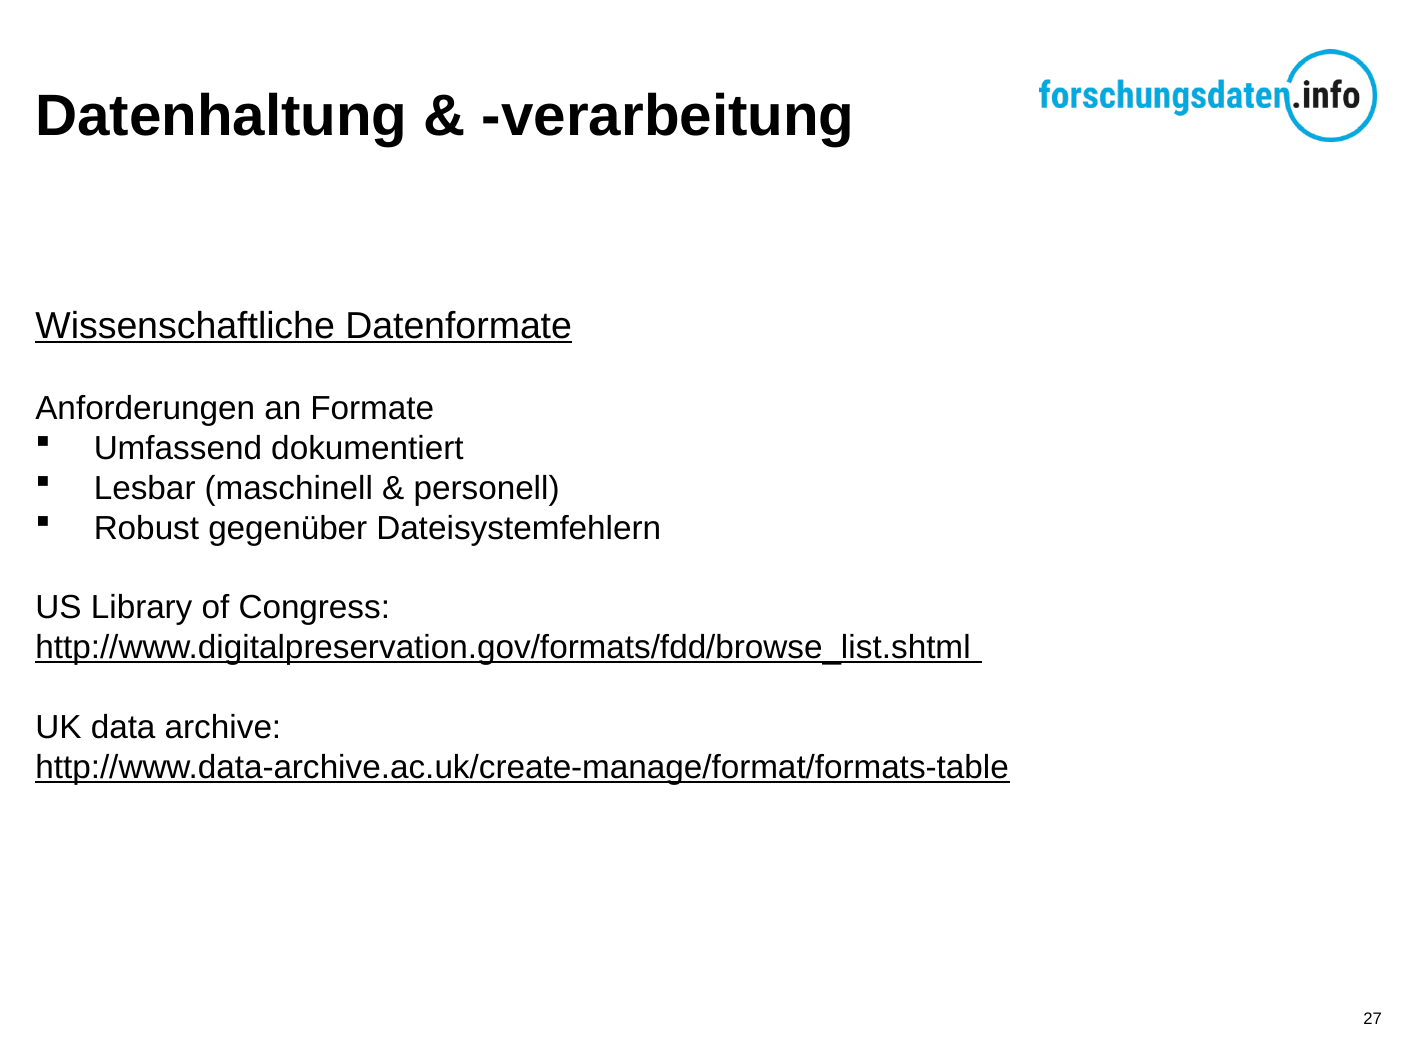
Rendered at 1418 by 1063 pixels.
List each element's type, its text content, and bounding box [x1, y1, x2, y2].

title Datenhaltung & -verarbeitung [35, 76, 1022, 254]
picture [1039, 49, 1372, 142]
text_box Wissenschaftliche Datenformate Anforderungen an Formate Umfassend dokumentiert Lesbar (maschinell & personell) Robust gegenüber Dateisystemfehlern US Library of Congress: http://www.digitalpreservation.gov/formats/fdd/browse_list.shtml UK data archive: http://www.data-archive.ac.uk/create-manage/format/formats-table [35, 301, 1382, 1040]
picture [1342, 107, 1377, 142]
picture [1339, 49, 1377, 85]
